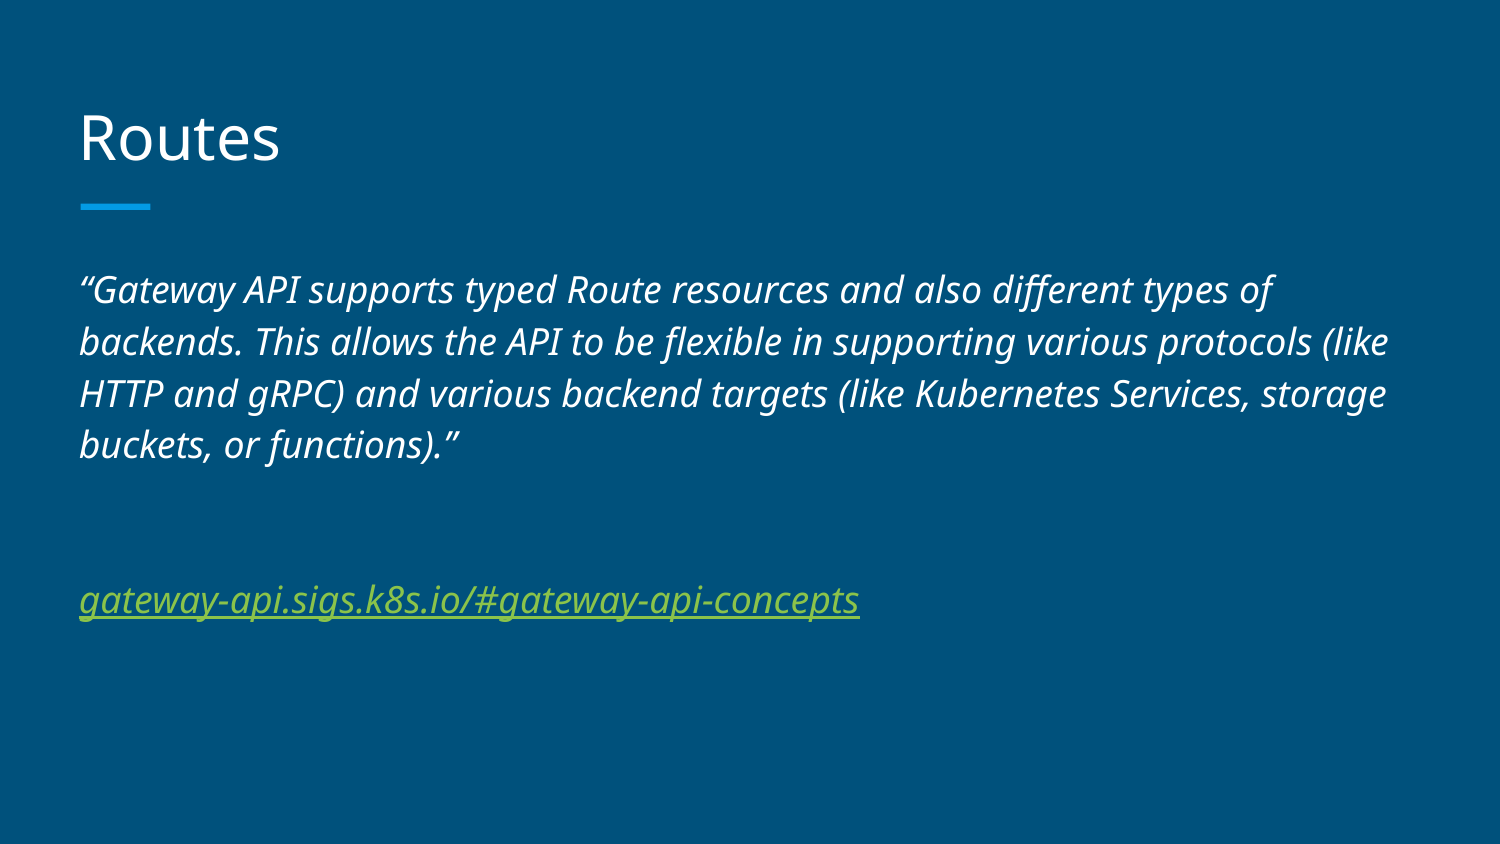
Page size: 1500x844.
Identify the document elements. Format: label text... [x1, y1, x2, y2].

list “Gateway API supports typed Route resources and also different types of backends. This allows the API to be flexible in supporting various protocols (like HTTP and gRPC) and various backend targets (like Kubernetes Services, storage buckets, or functions).” gateway-api.sigs.k8s.io/#gateway-api-concepts [63, 244, 1437, 750]
title Routes [63, 75, 1437, 188]
